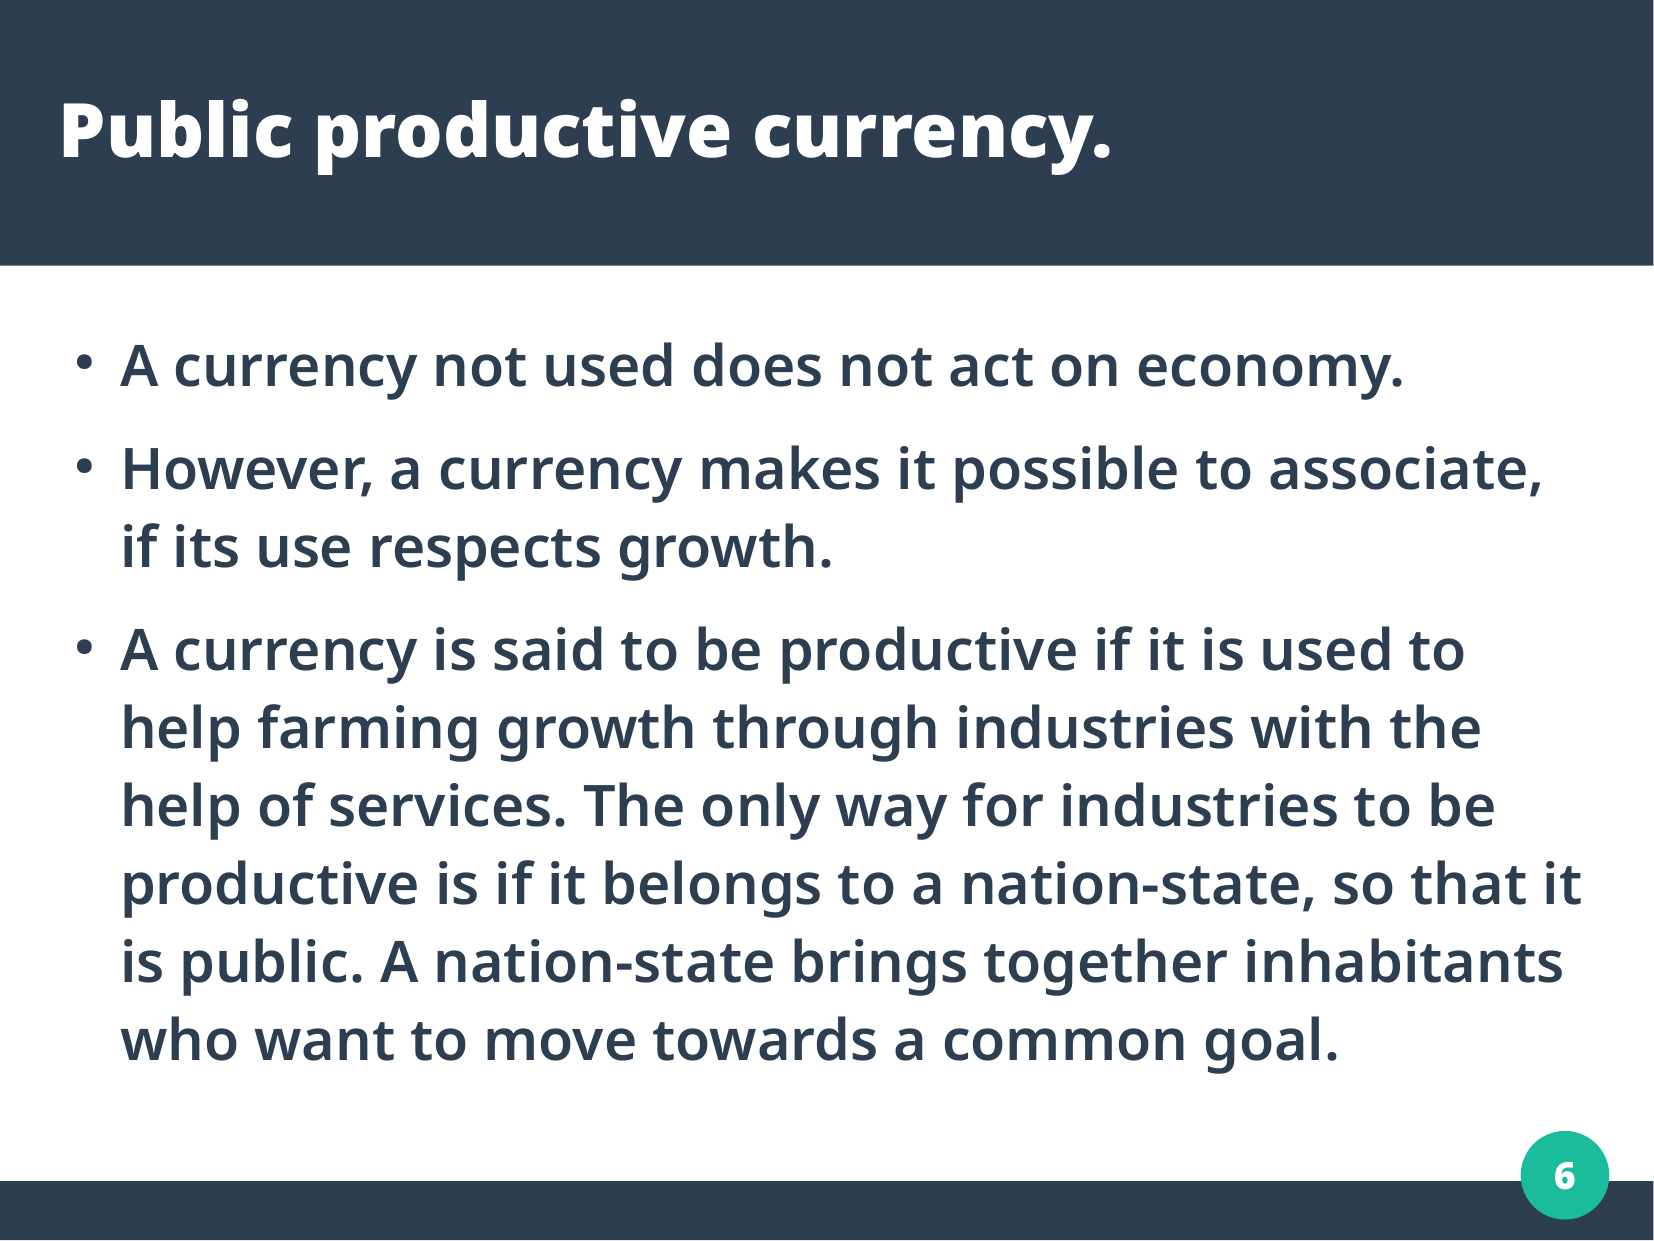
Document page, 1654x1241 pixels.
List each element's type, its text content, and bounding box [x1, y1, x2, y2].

list A currency not used does not act on economy. However, a currency makes it possible to associate, if its use respects growth. A currency is said to be productive if it is used to help farming growth through industries with the help of services. The only way for industries to be productive is if it belongs to a nation-state, so that it is public. A nation-state brings together inhabitants who want to move towards a common goal. [59, 324, 1595, 1152]
title Public productive currency. [59, 49, 1595, 207]
